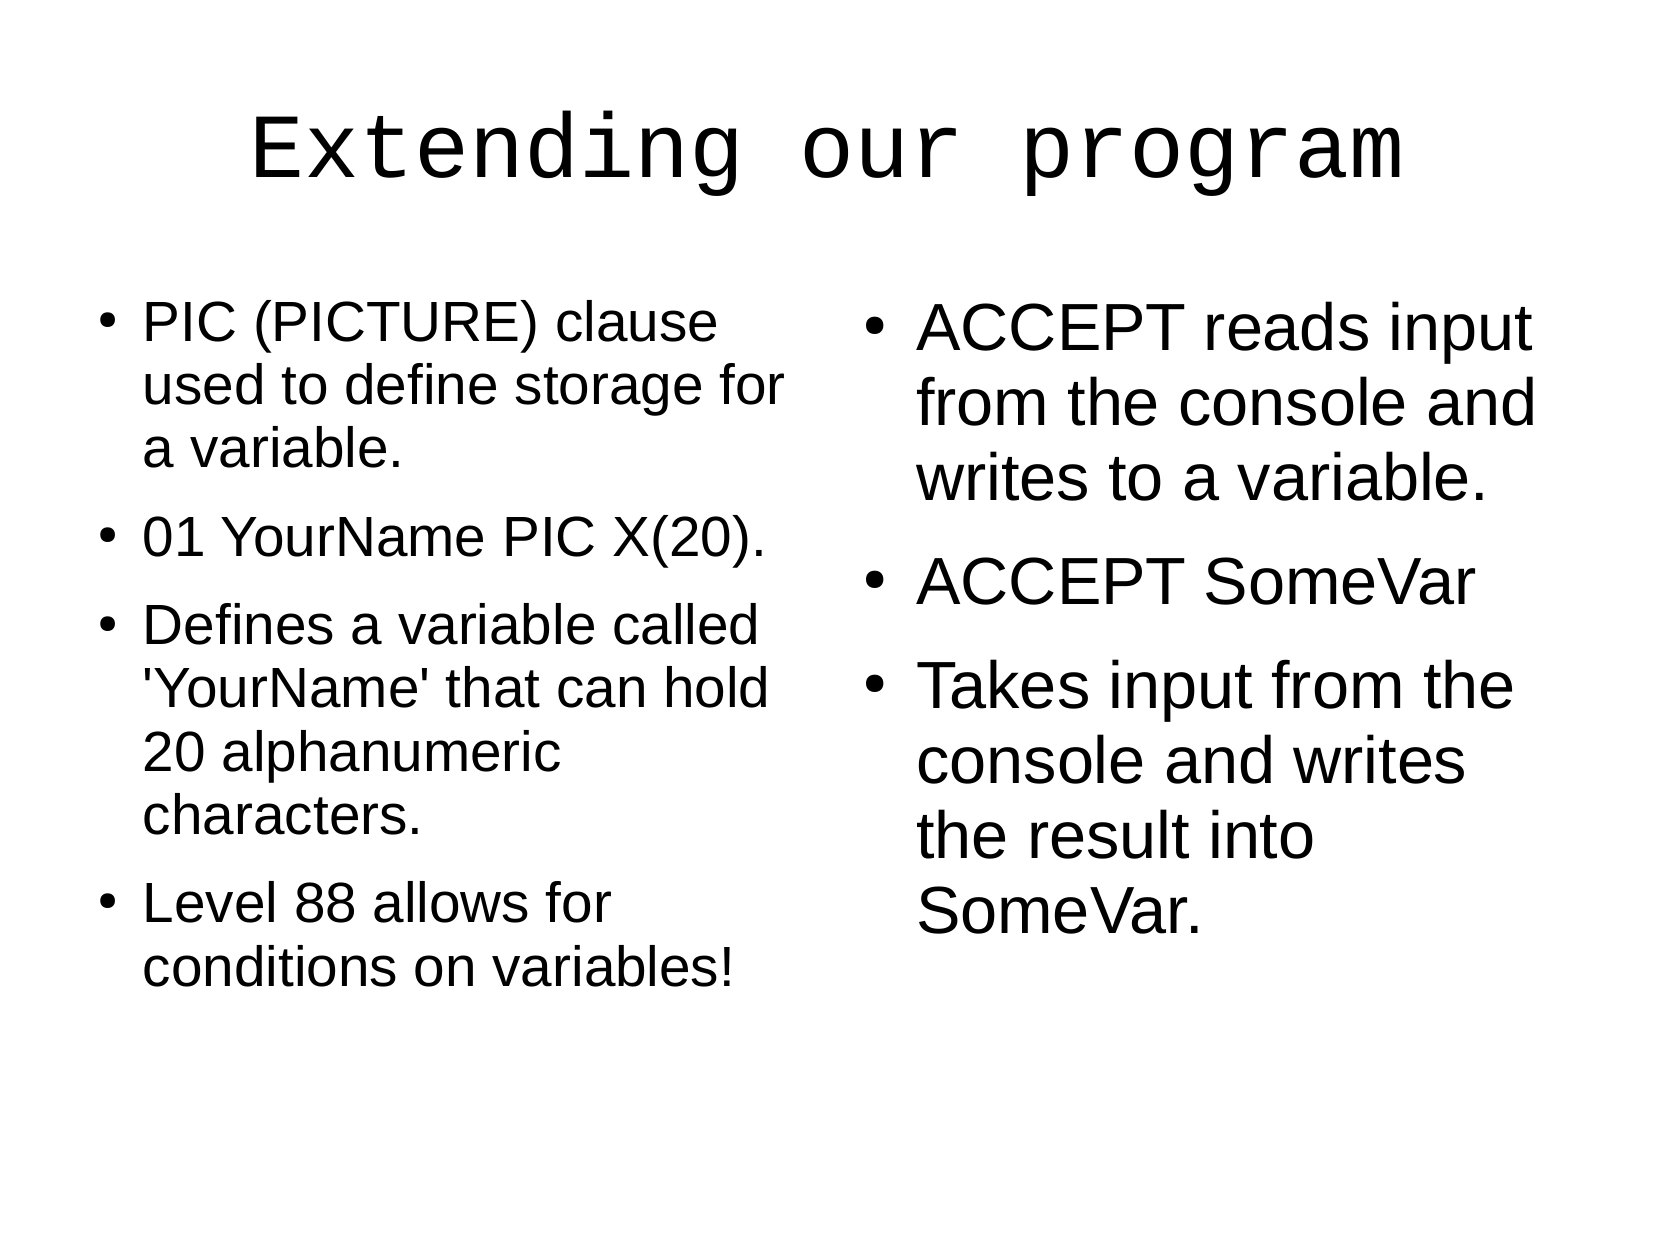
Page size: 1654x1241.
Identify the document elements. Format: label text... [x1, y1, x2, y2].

list PIC (PICTURE) clause used to define storage for a variable. 01 YourName PIC X(20). Defines a variable called 'YourName' that can hold 20 alphanumeric characters. Level 88 allows for conditions on variables! [82, 290, 809, 1010]
title Extending our program [82, 49, 1571, 257]
list ACCEPT reads input from the console and writes to a variable. ACCEPT SomeVar Takes input from the console and writes the result into SomeVar. [845, 290, 1572, 1010]
